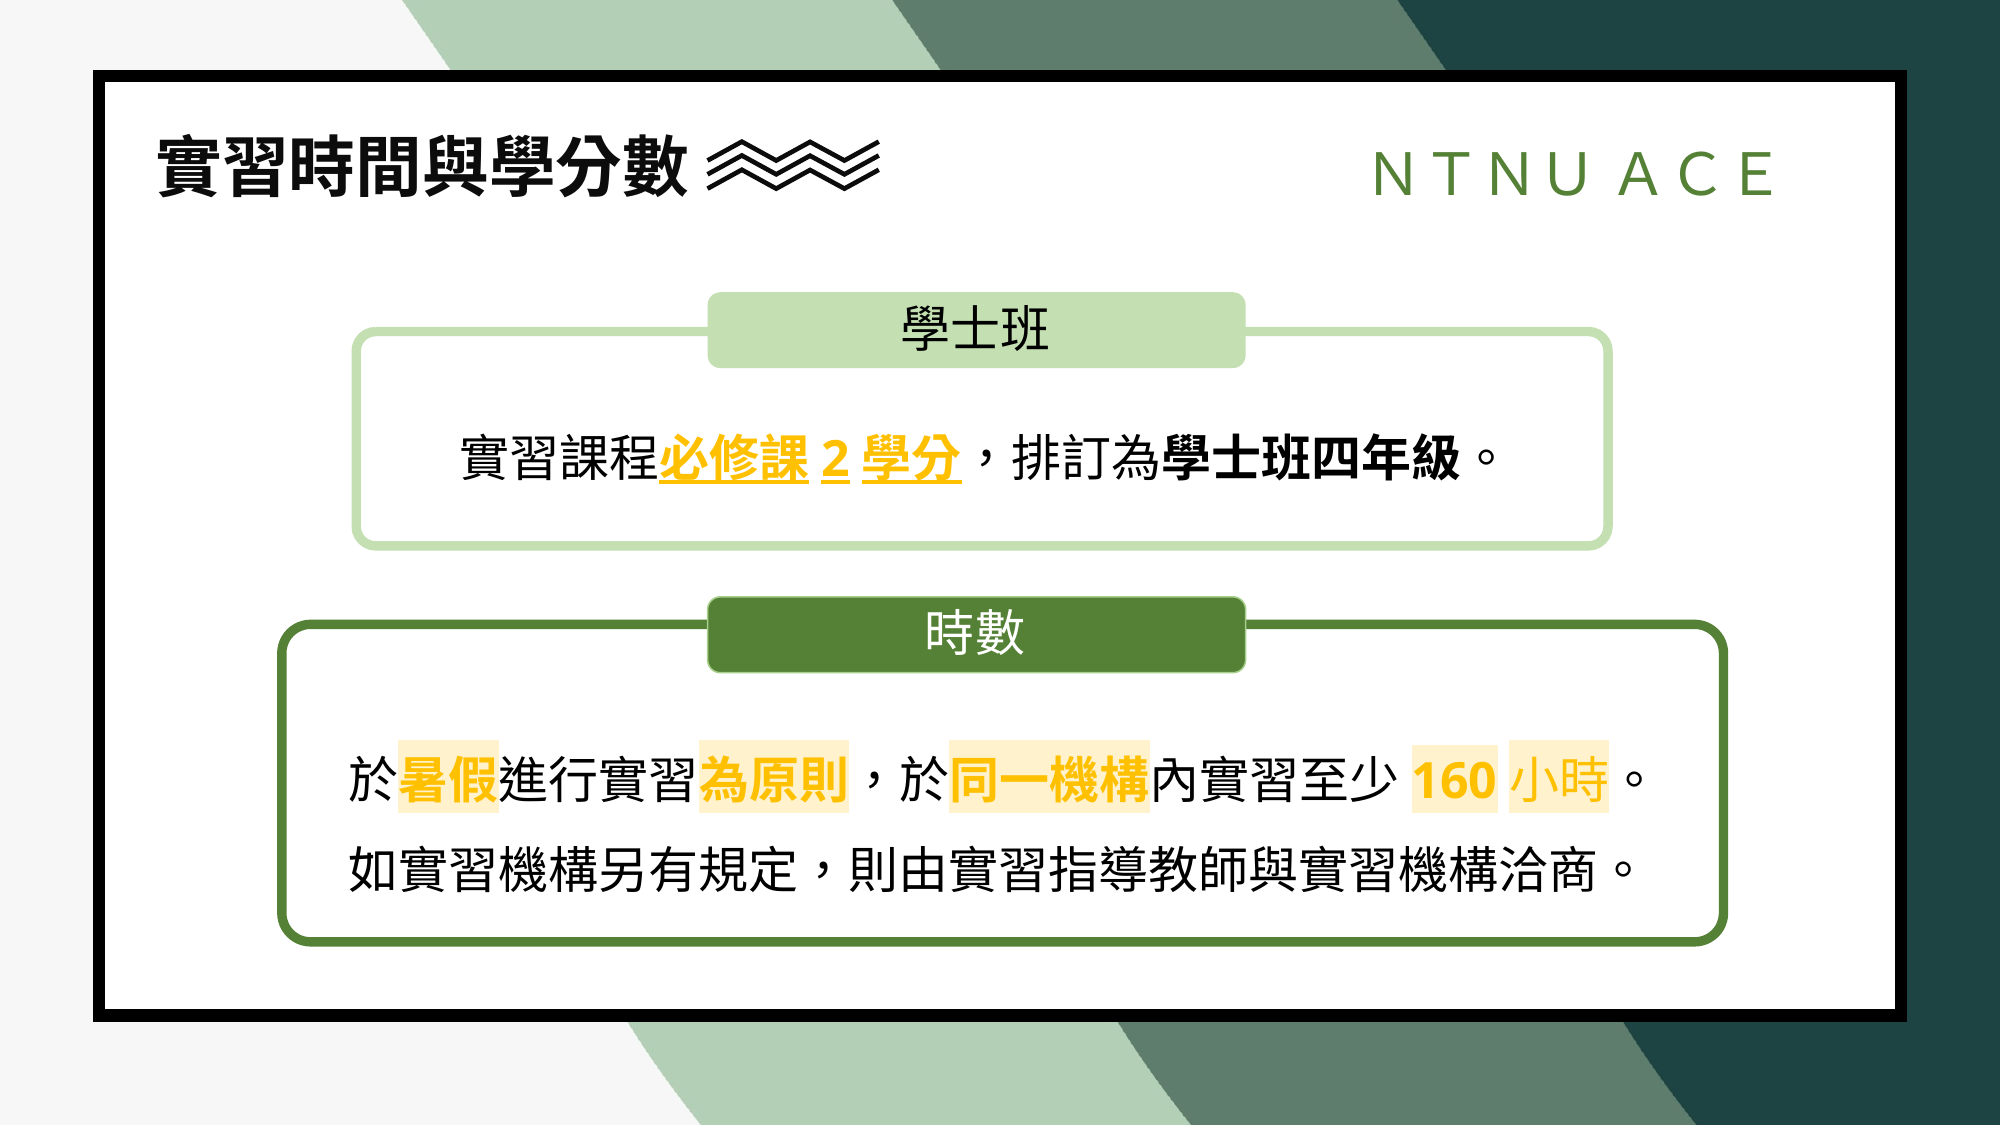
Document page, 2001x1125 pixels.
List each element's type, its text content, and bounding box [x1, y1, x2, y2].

text_box [99, 76, 1901, 1016]
text_box ＮＴＮＵ ＡＣＥ [1349, 129, 1860, 214]
text_box 實習課程必修課2學分，排訂為學士班四年級。 [444, 389, 1548, 494]
text_box 學士班 [745, 289, 1205, 366]
text_box 於暑假進行實習為原則，於同一機構內實習至少160小時。如實習機構另有規定，則由實習指導教師與實習機構洽商。 [333, 711, 1705, 906]
picture [0, 0, 2000, 1125]
text_box 時數 [745, 594, 1205, 670]
text_box 實習時間與學分數 [140, 117, 810, 212]
